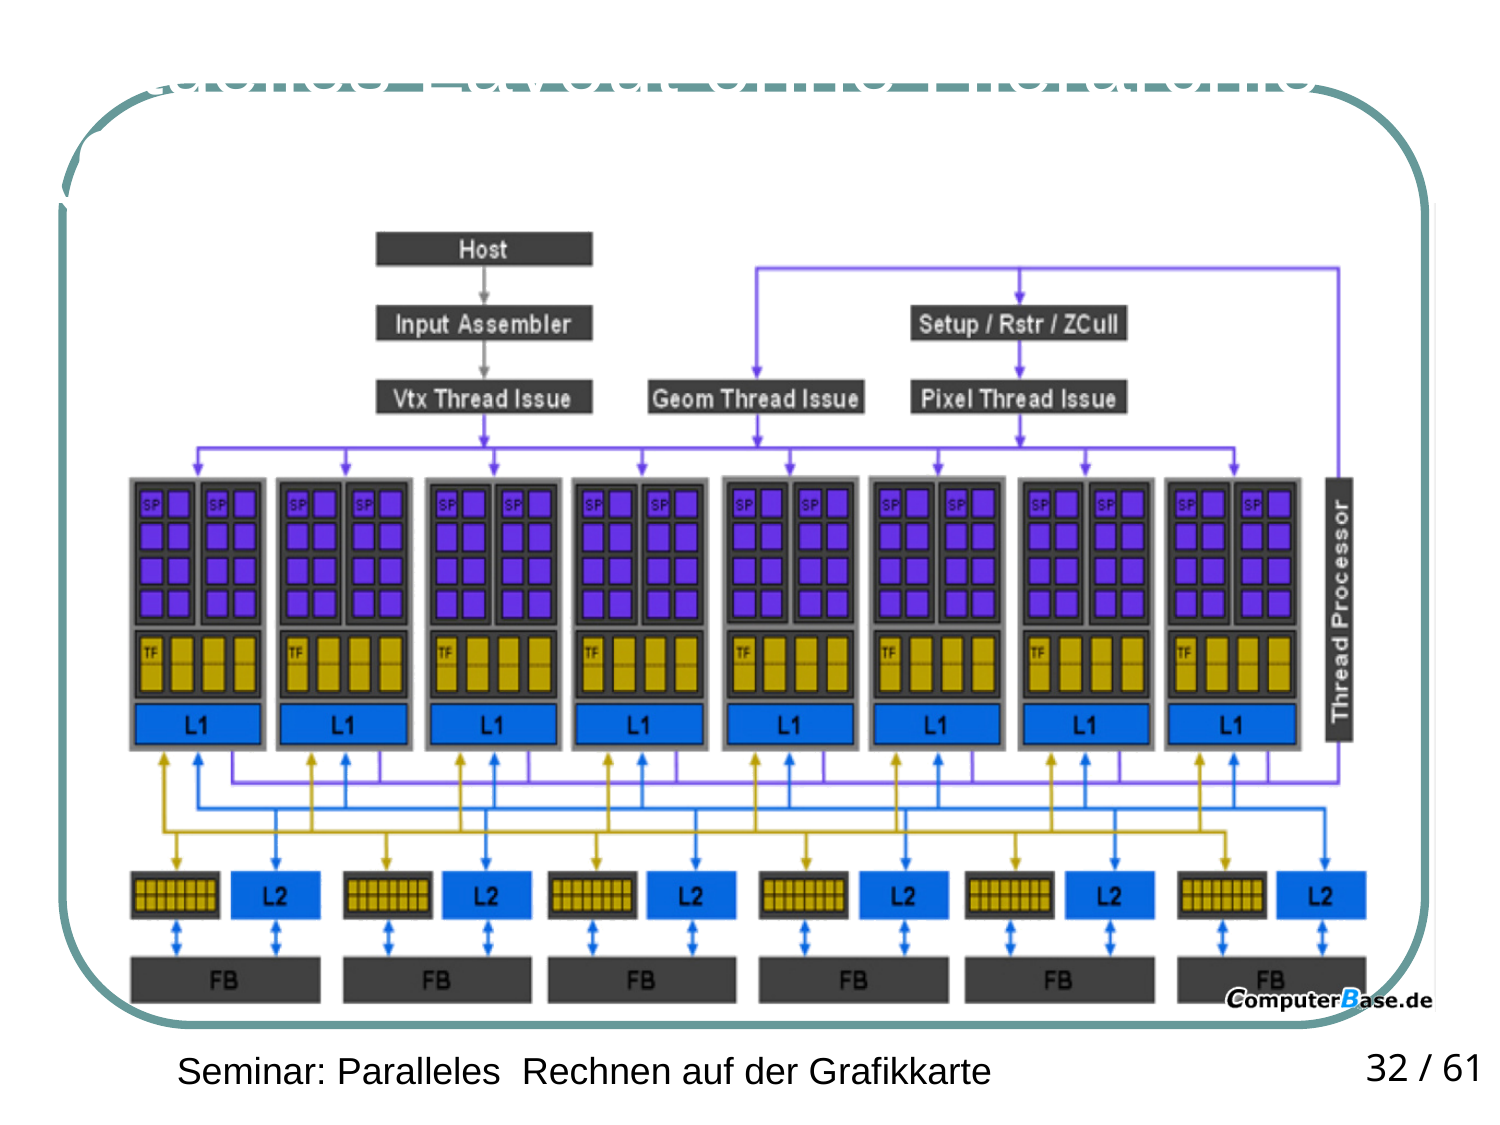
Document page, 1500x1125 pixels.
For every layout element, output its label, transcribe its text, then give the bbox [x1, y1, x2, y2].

picture [100, 203, 1436, 1012]
title aktuelles Layout ohne Hierarchie (GeForce8-Serie) [31, 0, 1347, 229]
